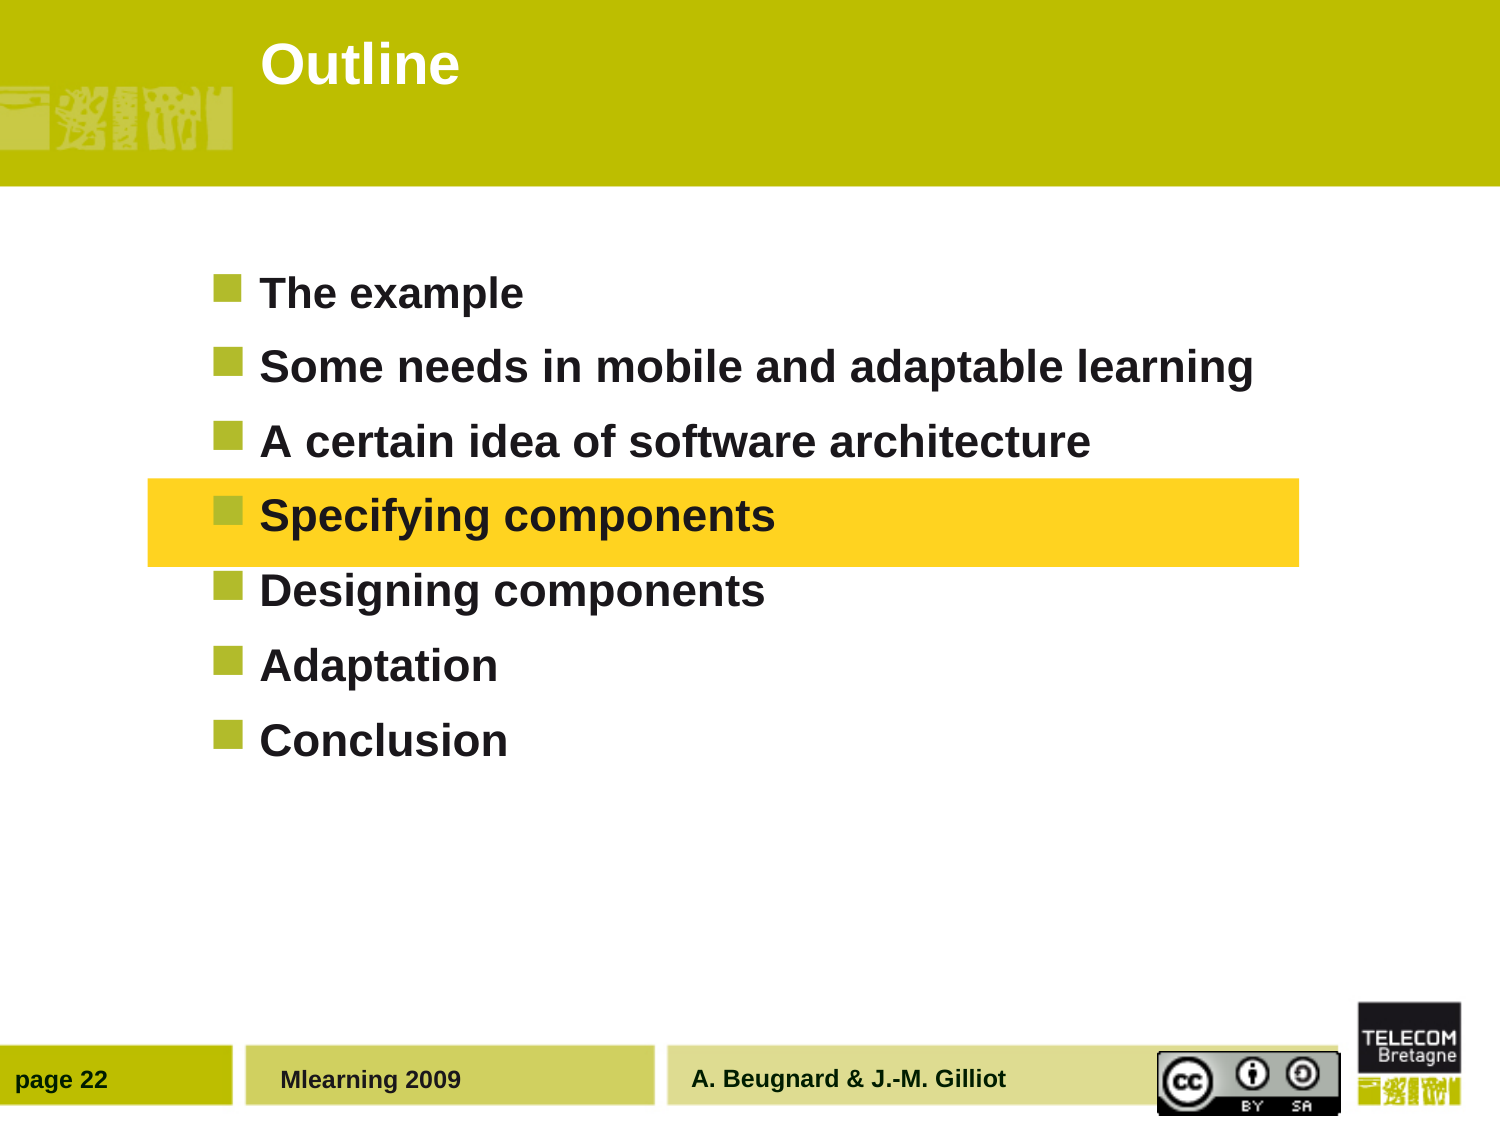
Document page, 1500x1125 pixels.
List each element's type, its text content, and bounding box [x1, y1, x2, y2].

text_box [147, 478, 200, 567]
picture [0, 0, 1500, 1125]
list The example Some needs in mobile and adaptable learning A certain idea of software architecture Specifying components Designing components Adaptation Conclusion [200, 265, 1459, 1017]
title Outline [245, 23, 1459, 181]
